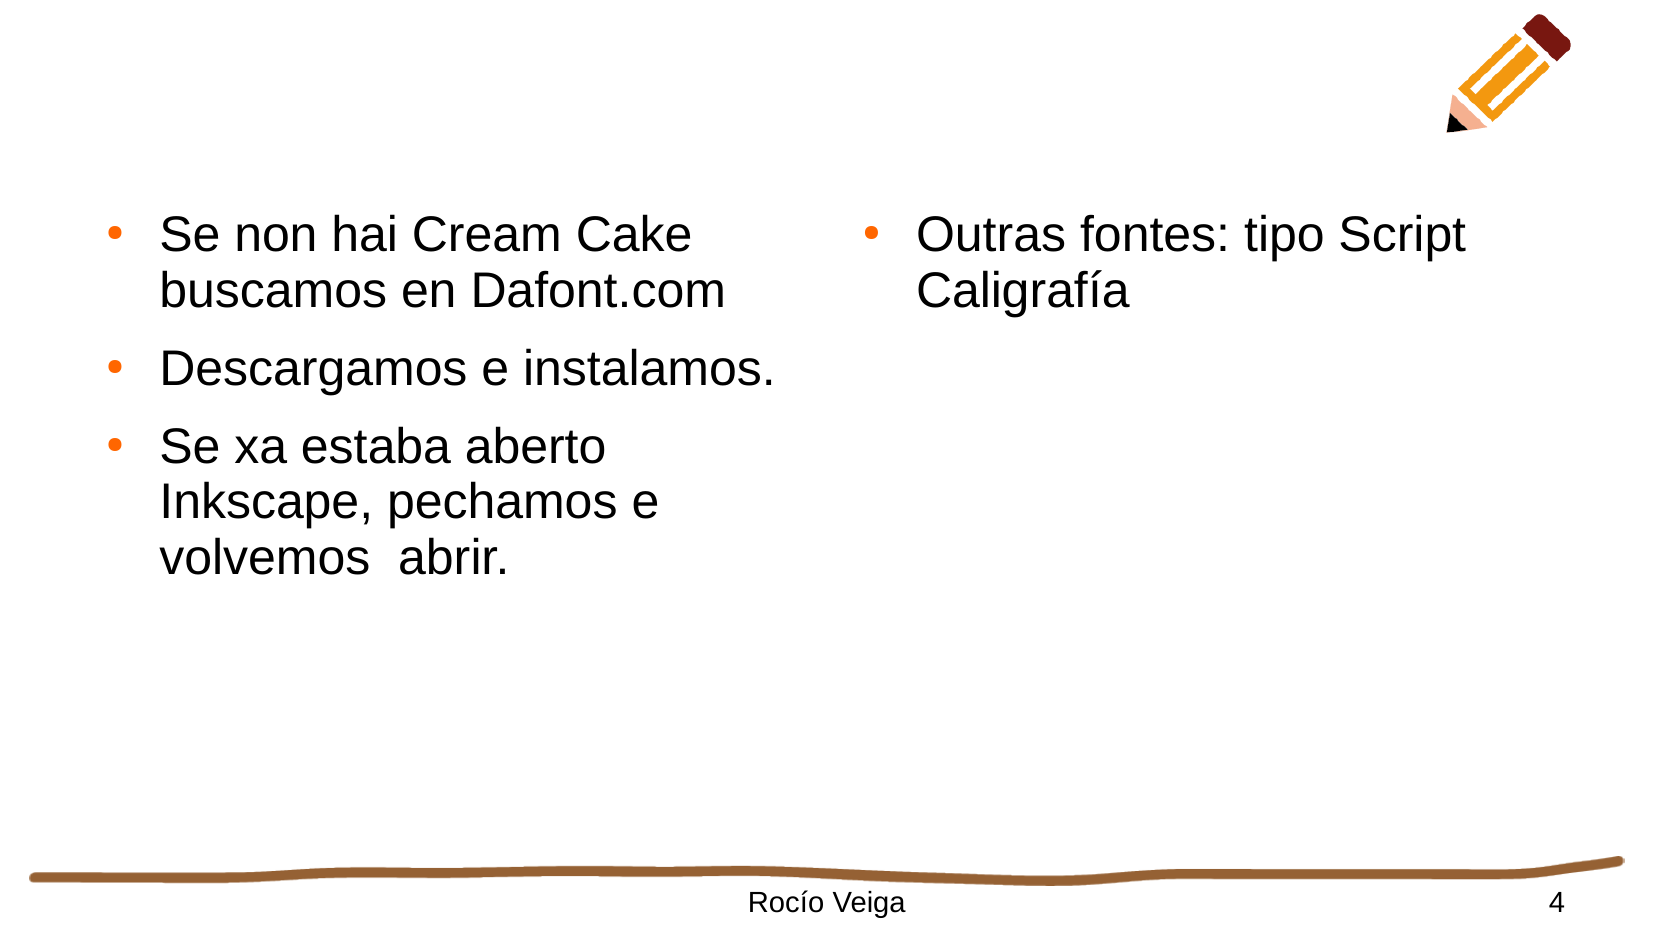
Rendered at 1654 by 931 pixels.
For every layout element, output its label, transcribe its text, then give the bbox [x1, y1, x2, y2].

picture [29, 856, 1625, 886]
list Outras fontes: tipo Script Caligrafía [845, 206, 1566, 857]
list Se non hai Cream Cake buscamos en Dafont.com Descargamos e instalamos. Se xa estaba aberto Inkscape, pechamos e volvemos abrir. [88, 206, 809, 857]
picture [1446, 14, 1571, 133]
